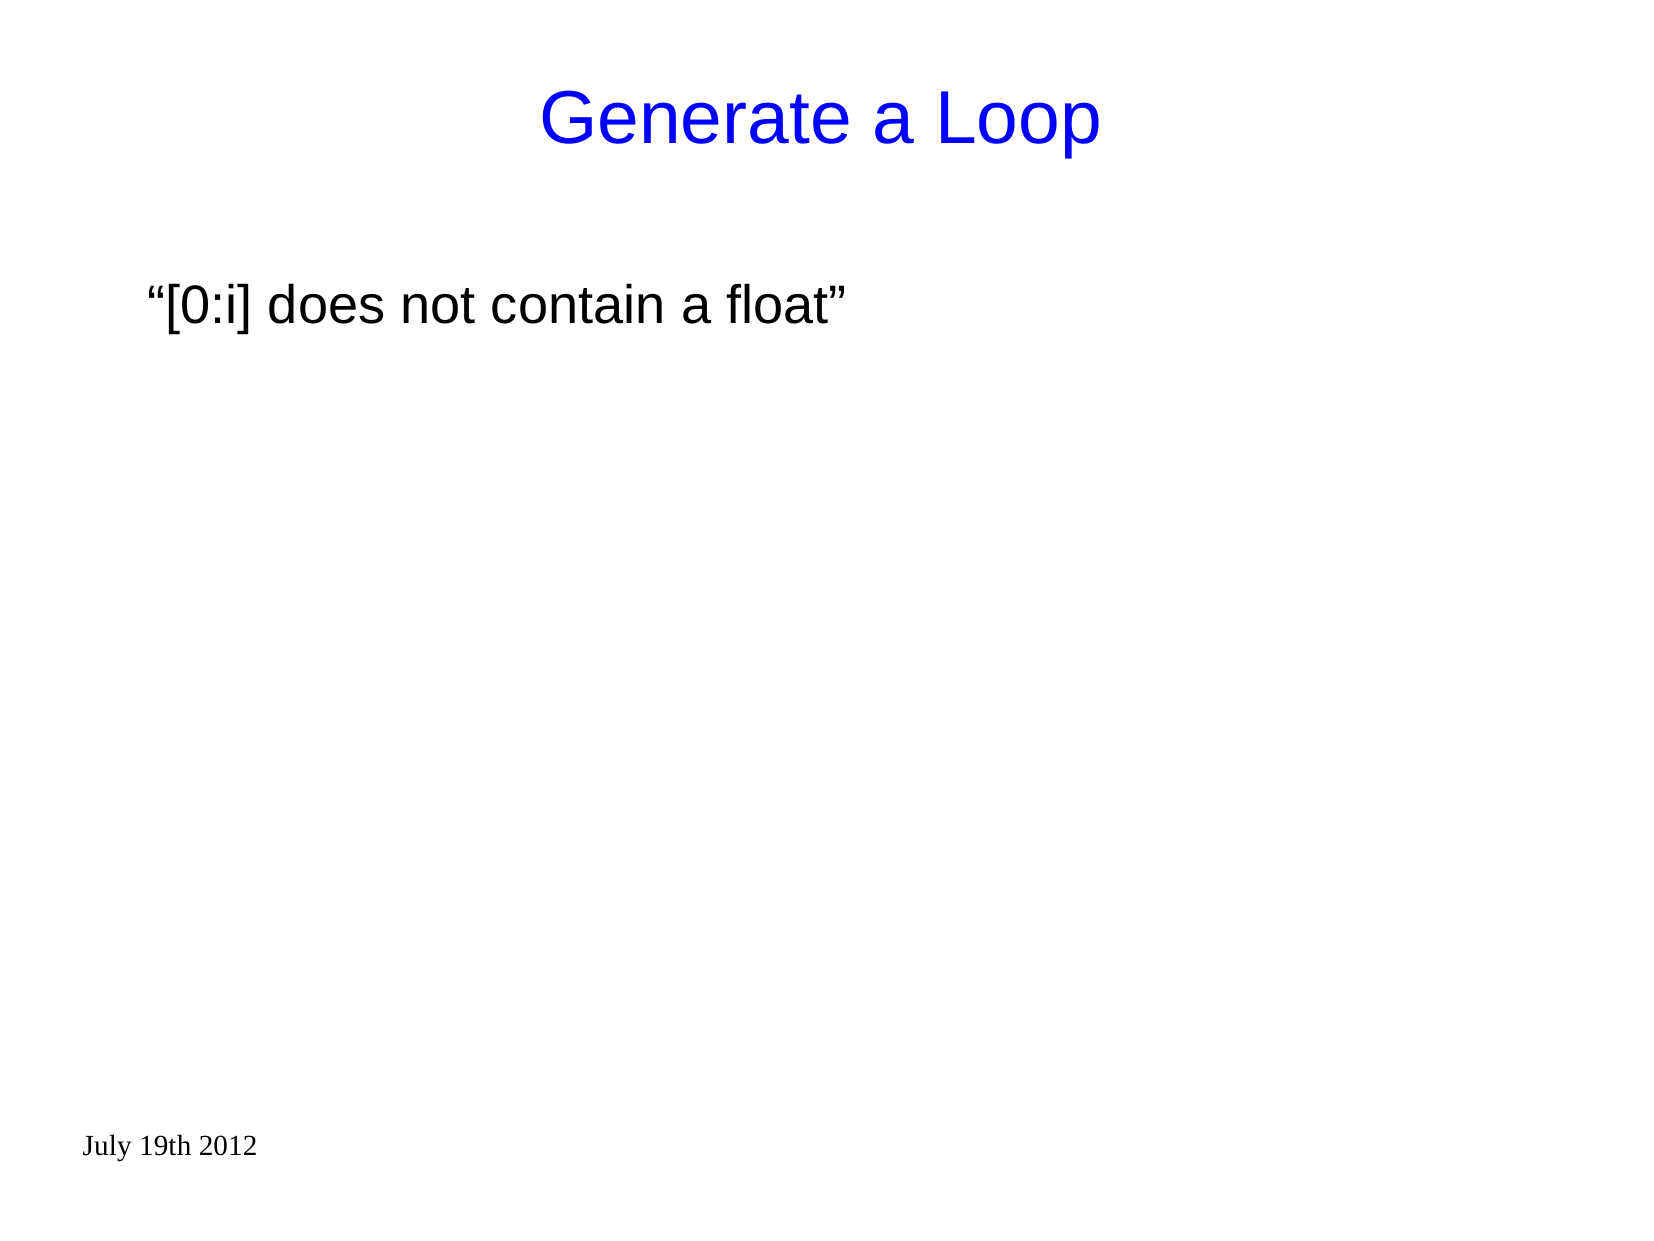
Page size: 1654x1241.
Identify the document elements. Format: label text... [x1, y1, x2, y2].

title Generate a Loop [76, 58, 1565, 178]
list “[0:i] does not contain a float” [76, 274, 1565, 1093]
